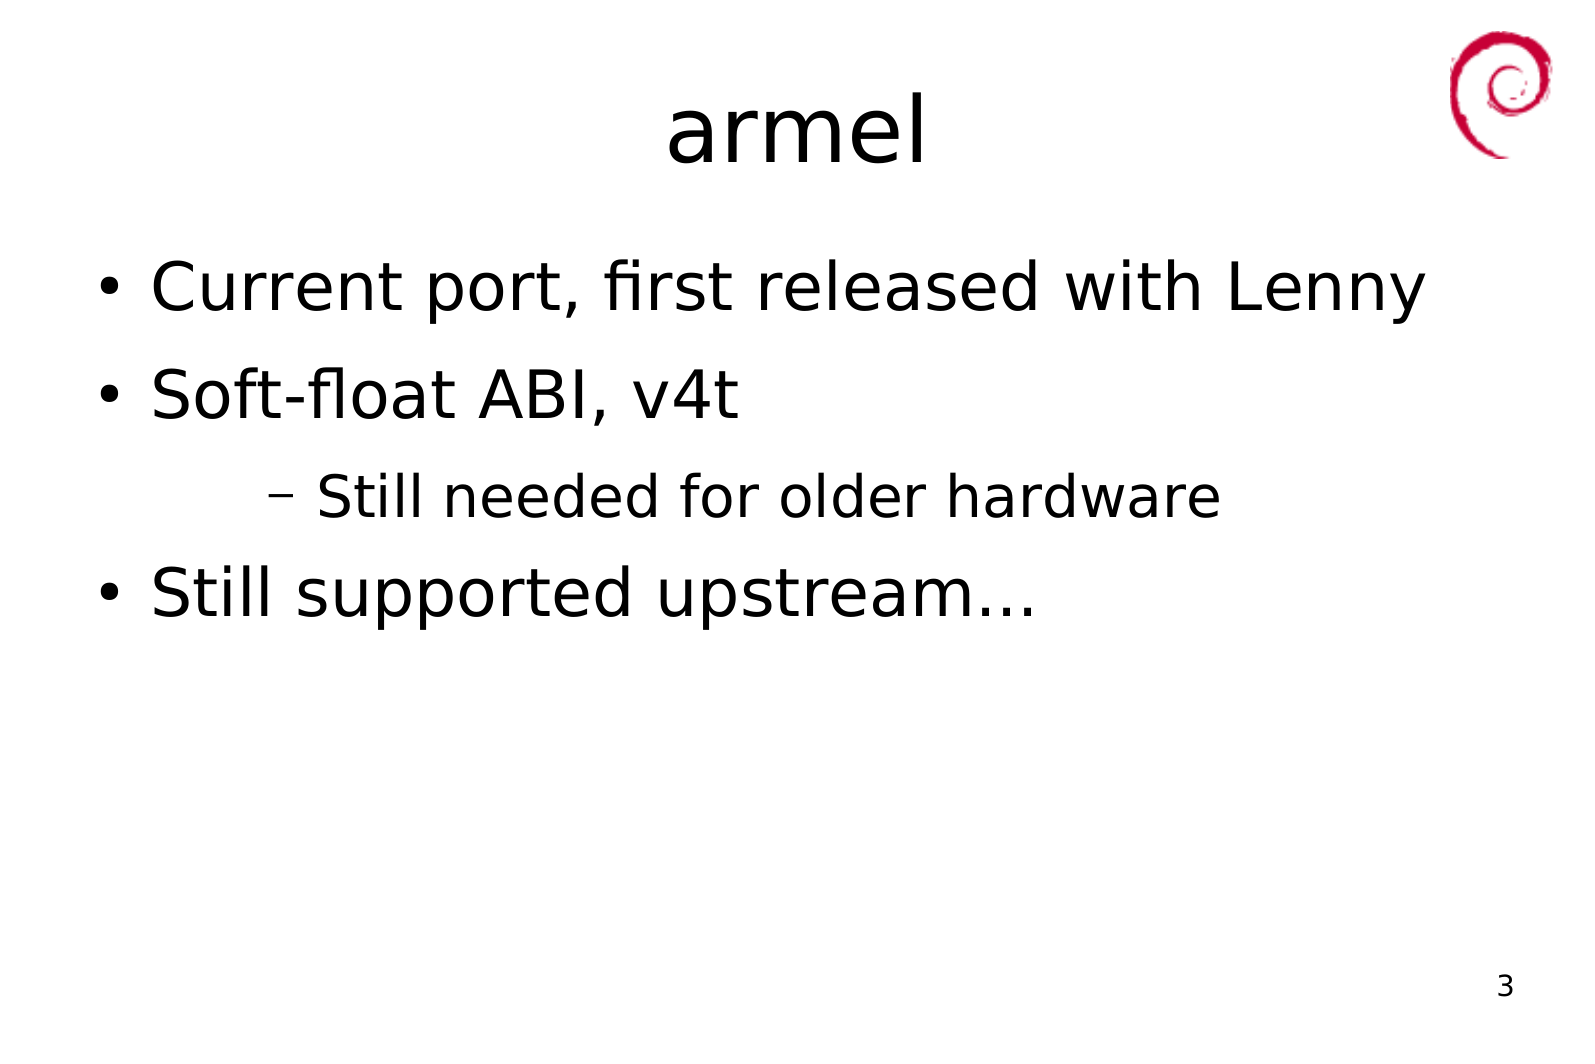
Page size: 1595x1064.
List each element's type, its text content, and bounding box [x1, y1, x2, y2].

list Current port, first released with Lenny Soft-float ABI, v4t Still needed for older hardware Still supported upstream... [79, 248, 1515, 936]
picture [1450, 31, 1555, 159]
title armel [79, 42, 1515, 221]
